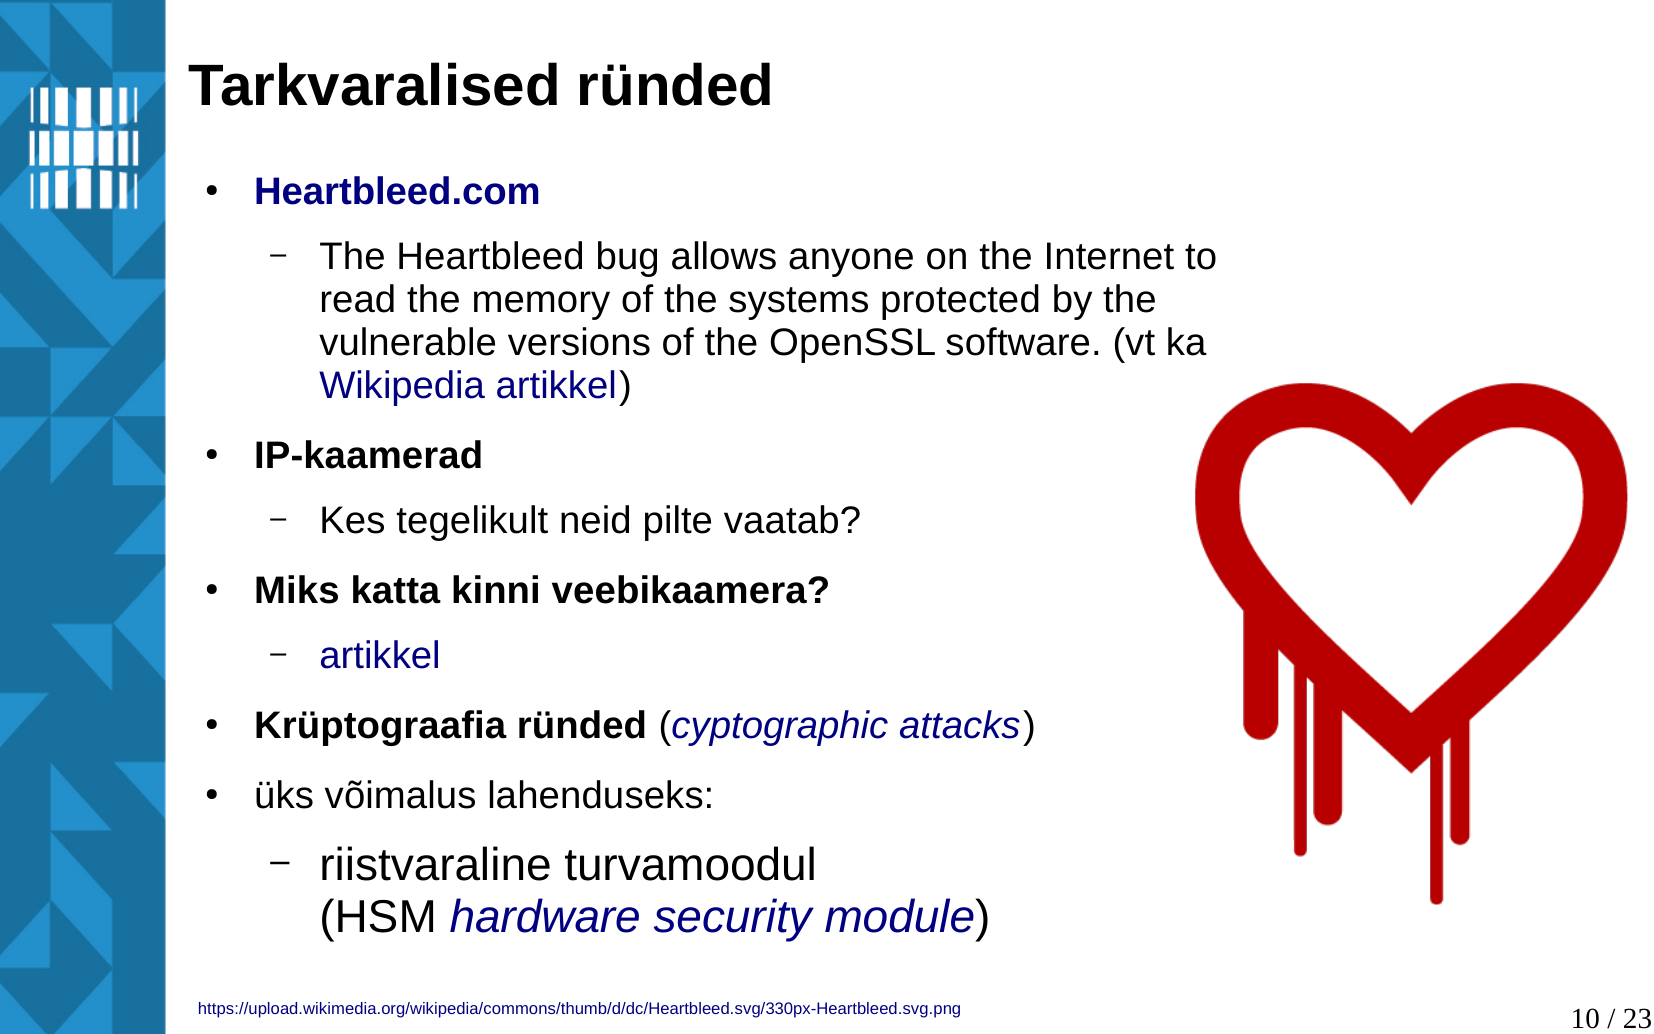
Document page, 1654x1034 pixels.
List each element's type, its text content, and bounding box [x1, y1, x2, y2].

picture [1190, 378, 1633, 915]
text_box https://upload.wikimedia.org/wikipedia/commons/thumb/d/dc/Heartbleed.svg/330px-Heartbleed.svg.png [183, 992, 999, 1026]
title Tarkvaralised ründed [188, 34, 1371, 137]
list Heartbleed.com The Heartbleed bug allows anyone on the Internet to read the memory of the systems protected by the vulnerable versions of the OpenSSL software. (vt ka Wikipedia artikkel) IP-kaamerad Kes tegelikult neid pilte vaatab? Miks katta kinni veebikaamera? artikkel Krüptograafia ründed (cyptographic attacks) üks võimalus lahenduseks: riistvaraline turvamoodul (HSM hardware security module) [188, 170, 1229, 945]
